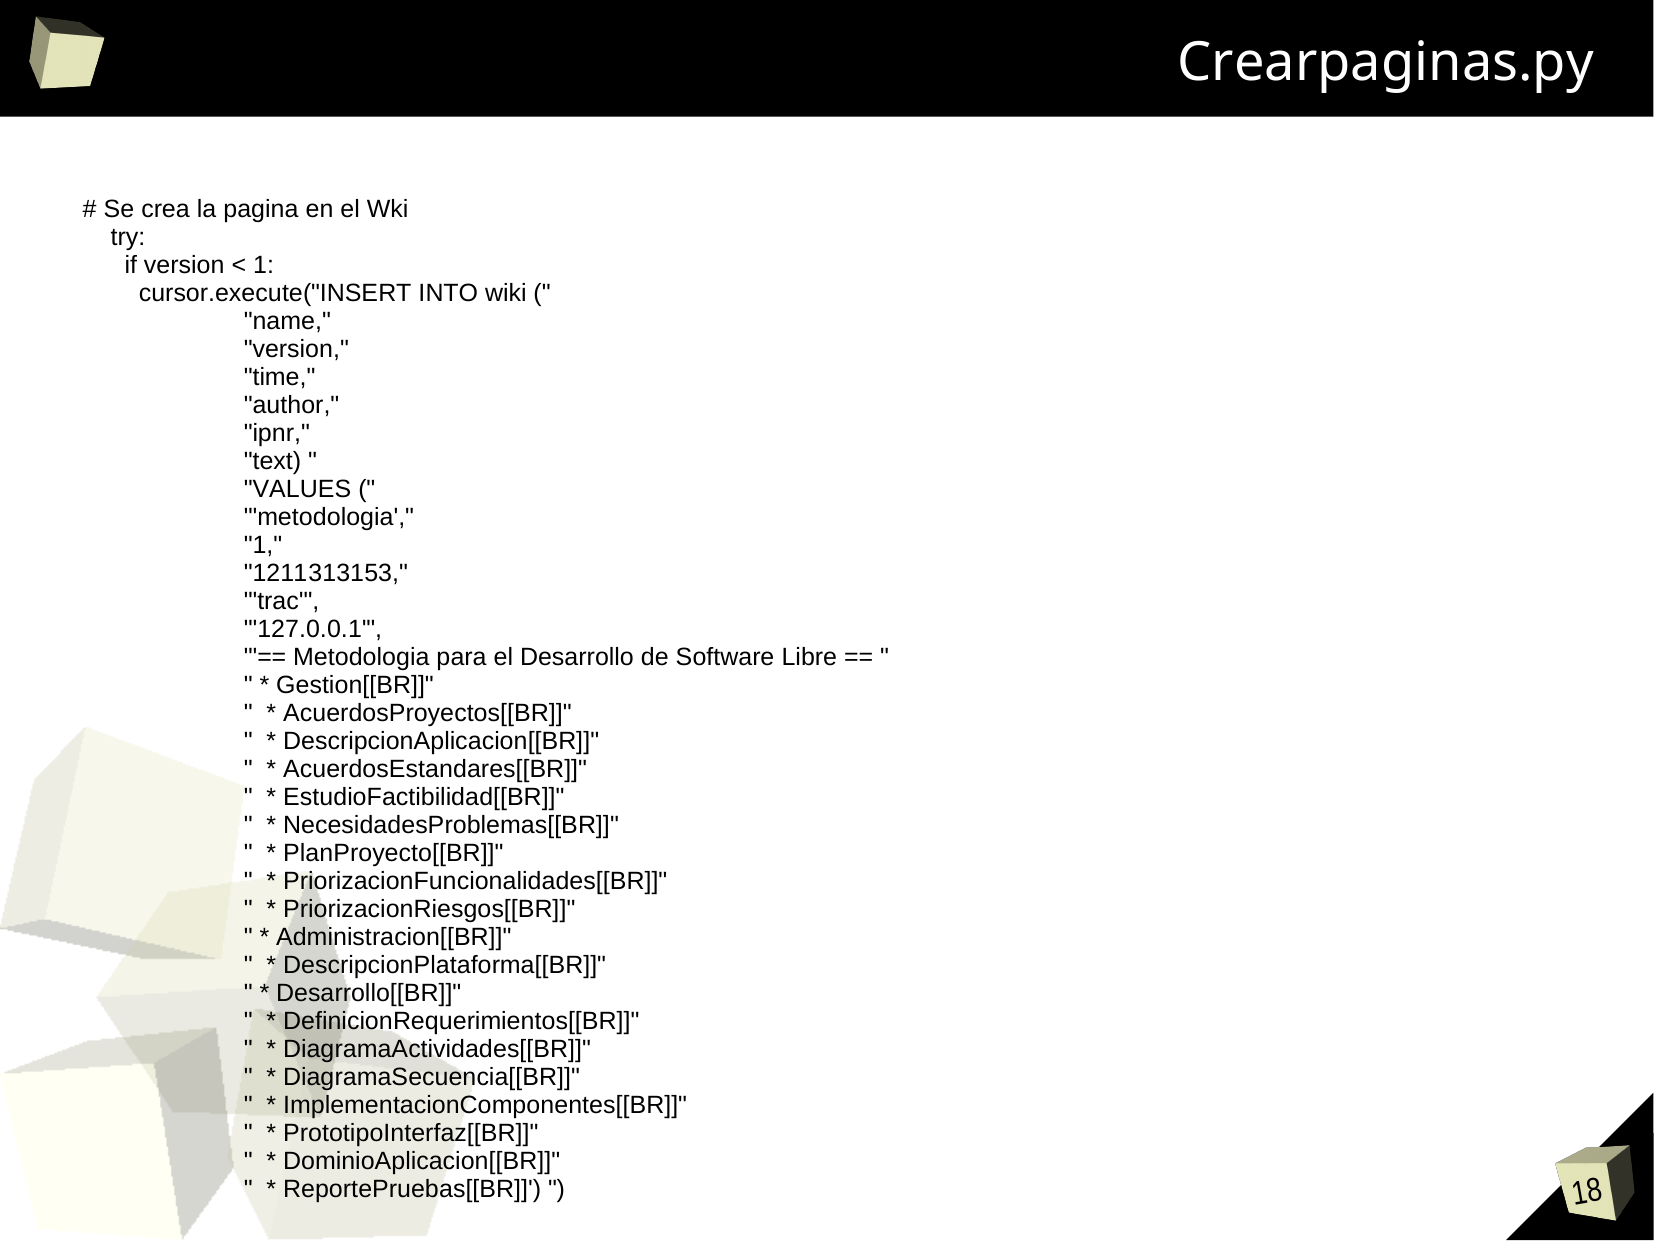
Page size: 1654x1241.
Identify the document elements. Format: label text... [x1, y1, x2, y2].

picture [0, 726, 477, 1241]
subtitle # Se crea la pagina en el Wki try: if version < 1: cursor.execute("INSERT INTO wiki (" "name," "version," "time," "author," "ipnr," "text) " "VALUES (" "'metodologia'," "1," "1211313153," "'trac'", "'127.0.0.1'", "'== Metodologia para el Desarrollo de Software Libre == " " * Gestion[[BR]]" " * AcuerdosProyectos[[BR]]" " * DescripcionAplicacion[[BR]]" " * AcuerdosEstandares[[BR]]" " * EstudioFactibilidad[[BR]]" " * NecesidadesProblemas[[BR]]" " * PlanProyecto[[BR]]" " * PriorizacionFuncionalidades[[BR]]" " * PriorizacionRiesgos[[BR]]" " * Administracion[[BR]]" " * DescripcionPlataforma[[BR]]" " * Desarrollo[[BR]]" " * DefinicionRequerimientos[[BR]]" " * DiagramaActividades[[BR]]" " * DiagramaSecuencia[[BR]]" " * ImplementacionComponentes[[BR]]" " * PrototipoInterfaz[[BR]]" " * DominioAplicacion[[BR]]" " * ReportePruebas[[BR]]') ") [82, 171, 1571, 1227]
title Crearpaginas.py [118, 0, 1595, 119]
